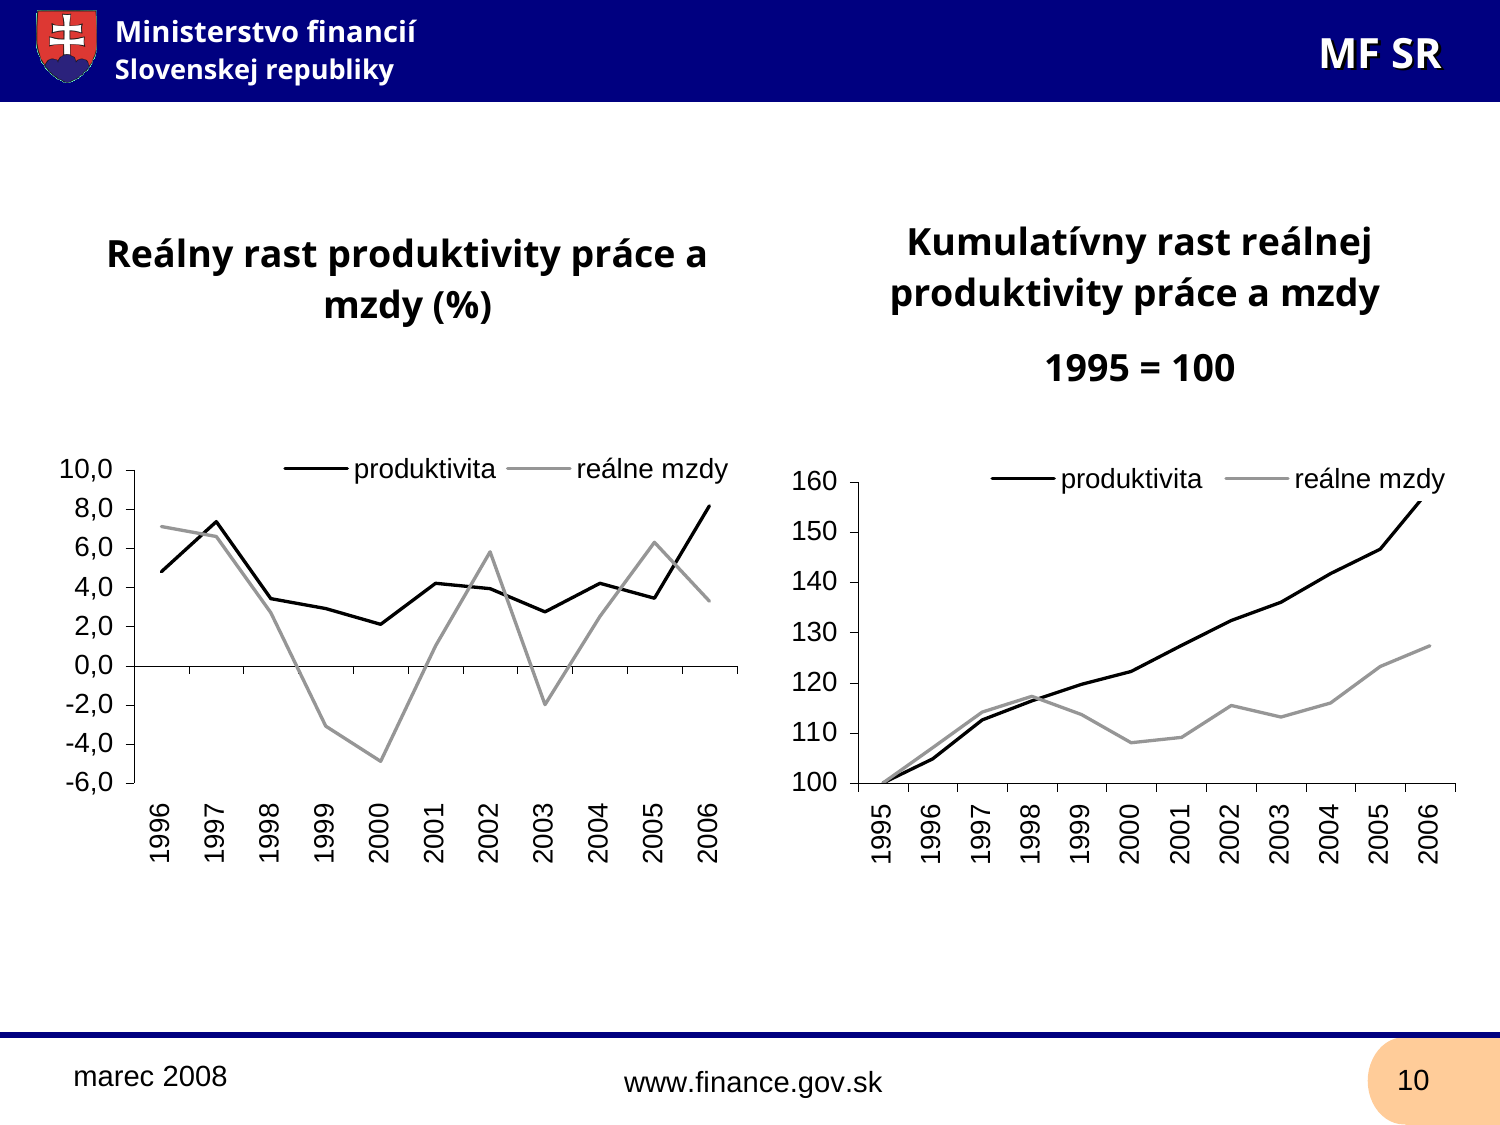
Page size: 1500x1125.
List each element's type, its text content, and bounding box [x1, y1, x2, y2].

picture [773, 444, 1467, 885]
text_box Kumulatívny rast reálnej produktivity práce a mzdy 1995 = 100 [820, 207, 1459, 400]
text_box Reálny rast produktivity práce a mzdy (%) [76, 219, 739, 338]
picture [41, 432, 749, 884]
